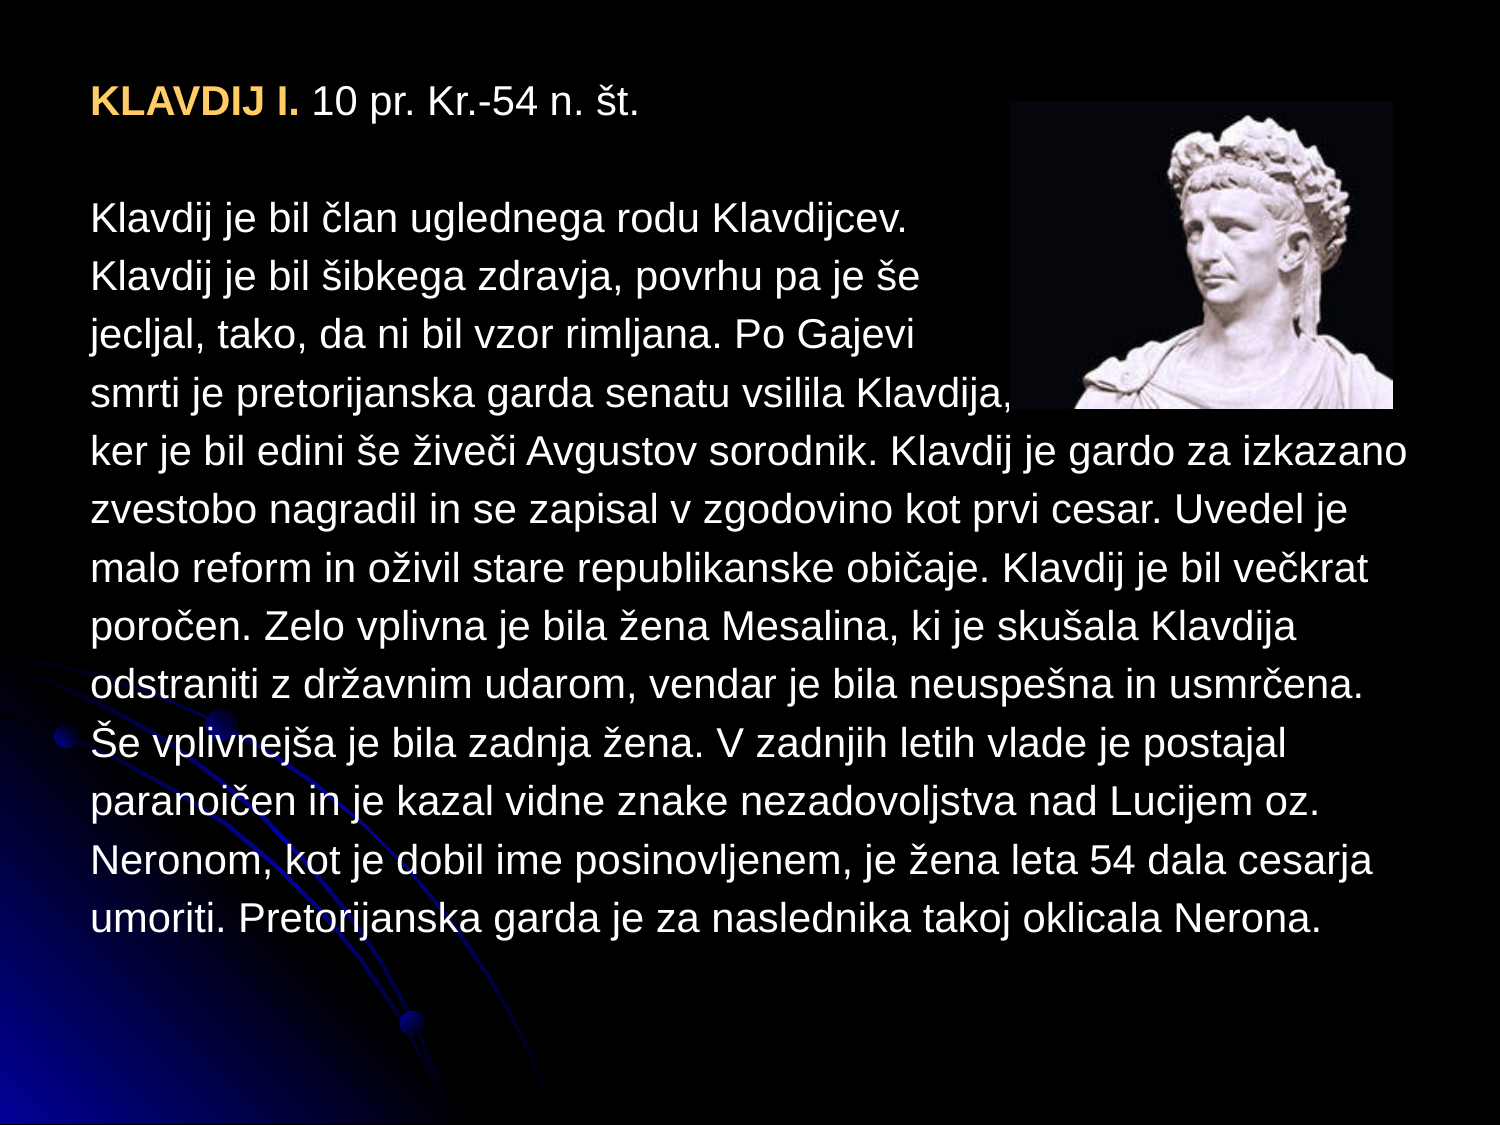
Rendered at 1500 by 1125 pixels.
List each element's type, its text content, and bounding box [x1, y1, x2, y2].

picture [1009, 101, 1393, 410]
list KLAVDIJ I. 10 pr. Kr.-54 n. št. Klavdij je bil član uglednega rodu Klavdijcev. Klavdij je bil šibkega zdravja, povrhu pa je še jecljal, tako, da ni bil vzor rimljana. Po Gajevi smrti je pretorijanska garda senatu vsilila Klavdija, ker je bil edini še živeči Avgustov sorodnik. Klavdij je gardo za izkazano zvestobo nagradil in se zapisal v zgodovino kot prvi cesar. Uvedel je malo reform in oživil stare republikanske običaje. Klavdij je bil večkrat poročen. Zelo vplivna je bila žena Mesalina, ki je skušala Klavdija odstraniti z državnim udarom, vendar je bila neuspešna in usmrčena. Še vplivnejša je bila zadnja žena. V zadnjih letih vlade je postajal paranoičen in je kazal vidne znake nezadovoljstva nad Lucijem oz. Neronom, kot je dobil ime posinovljenem, je žena leta 54 dala cesarja umoriti. Pretorijanska garda je za naslednika takoj oklicala Nerona. [75, 66, 1425, 1006]
